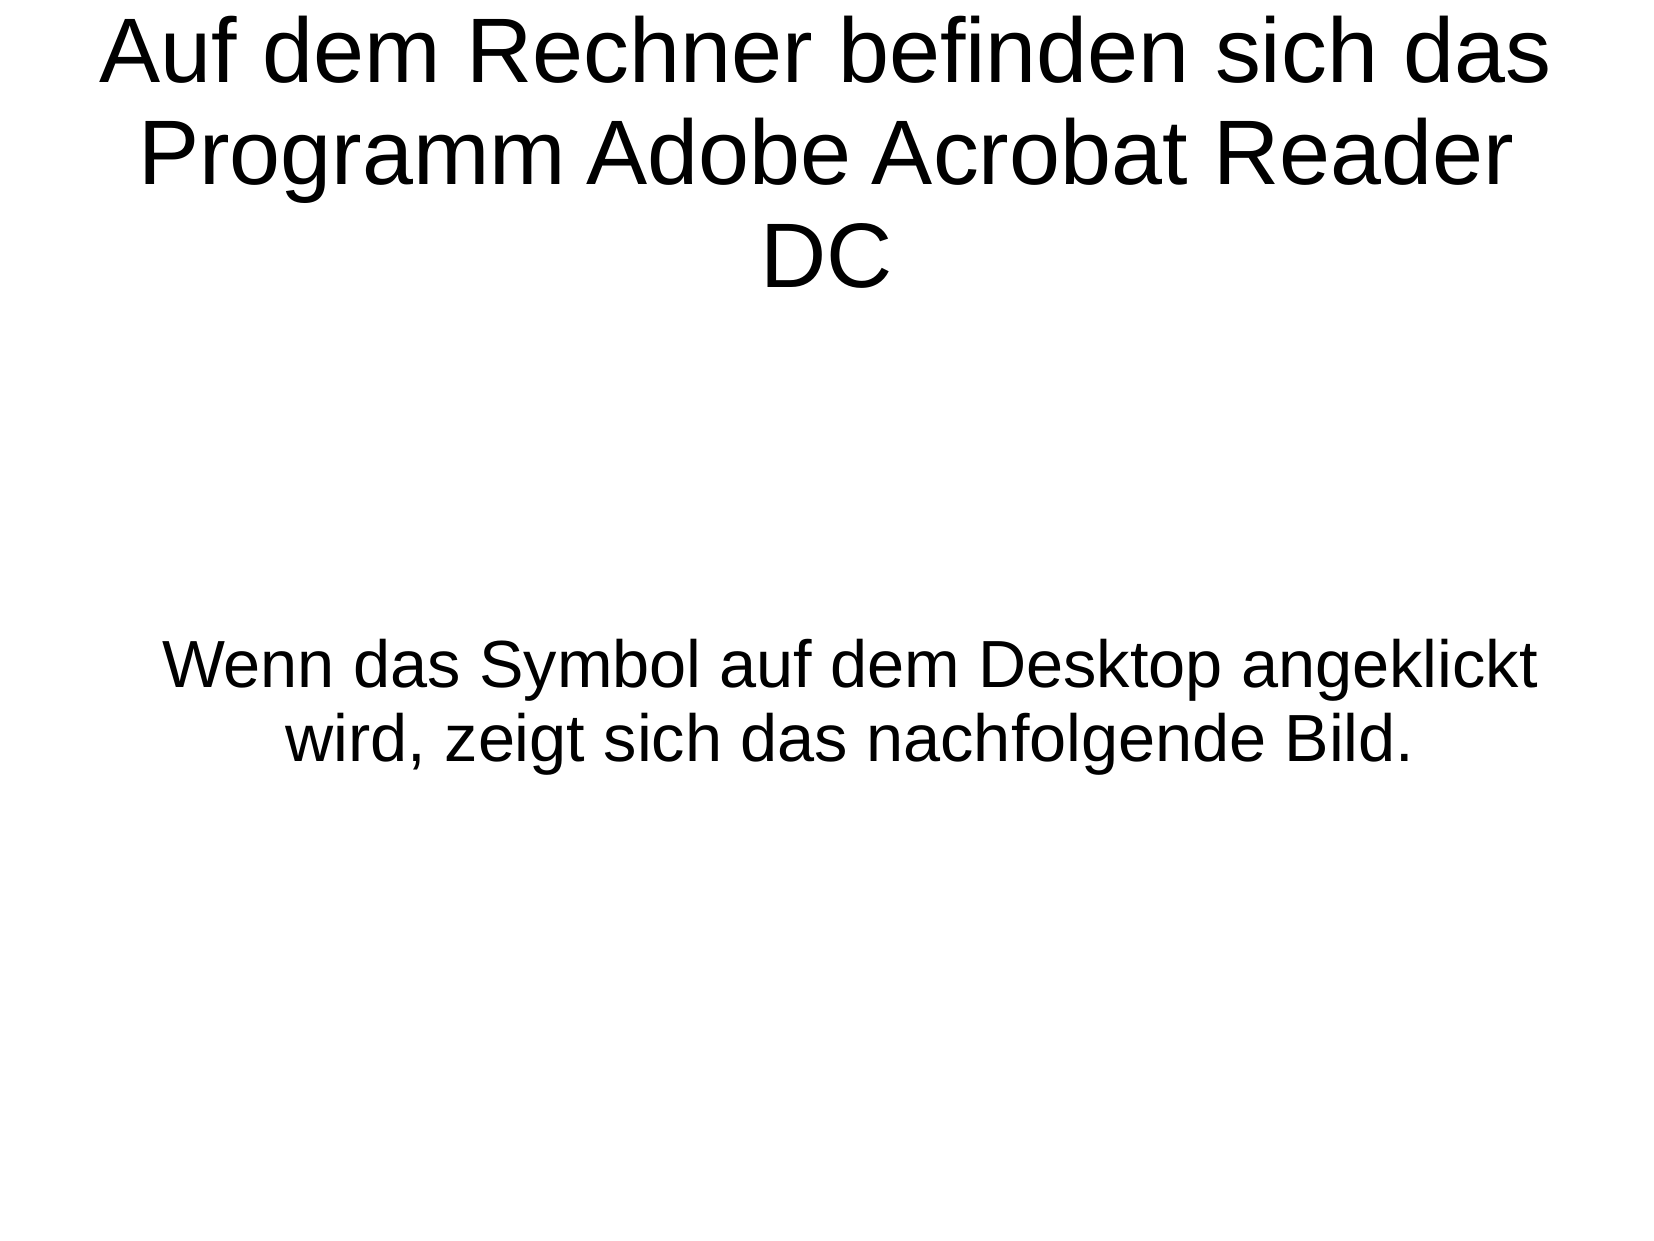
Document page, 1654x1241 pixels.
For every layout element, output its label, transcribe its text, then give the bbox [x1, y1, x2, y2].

subtitle Wenn das Symbol auf dem Desktop angeklickt wird, zeigt sich das nachfolgende Bild. [106, 379, 1595, 1099]
title Auf dem Rechner befinden sich das Programm Adobe Acrobat Reader DC [82, 0, 1571, 307]
